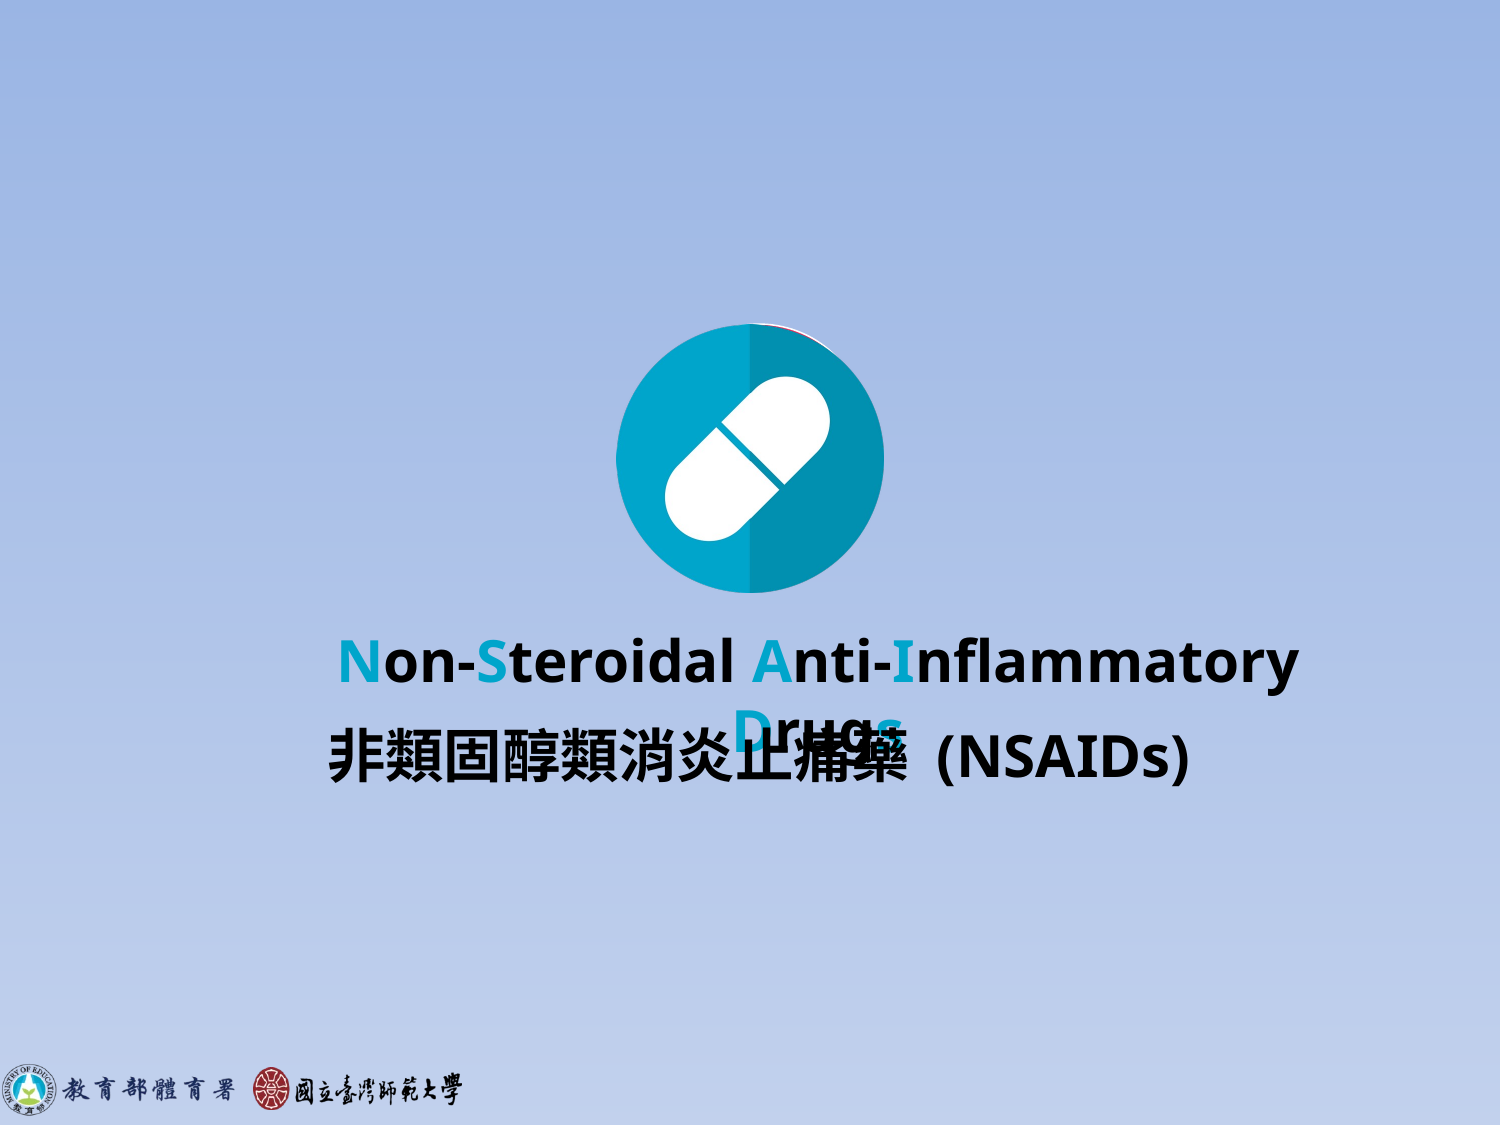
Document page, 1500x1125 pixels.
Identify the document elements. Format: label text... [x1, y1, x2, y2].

picture [616, 471, 735, 593]
picture [665, 324, 884, 593]
title Non-Steroidal Anti-Inflammatory Drugs [241, 612, 1395, 724]
text_box 非類固醇類消炎止痛藥 (NSAIDs) [223, 688, 1295, 801]
picture [616, 324, 740, 448]
